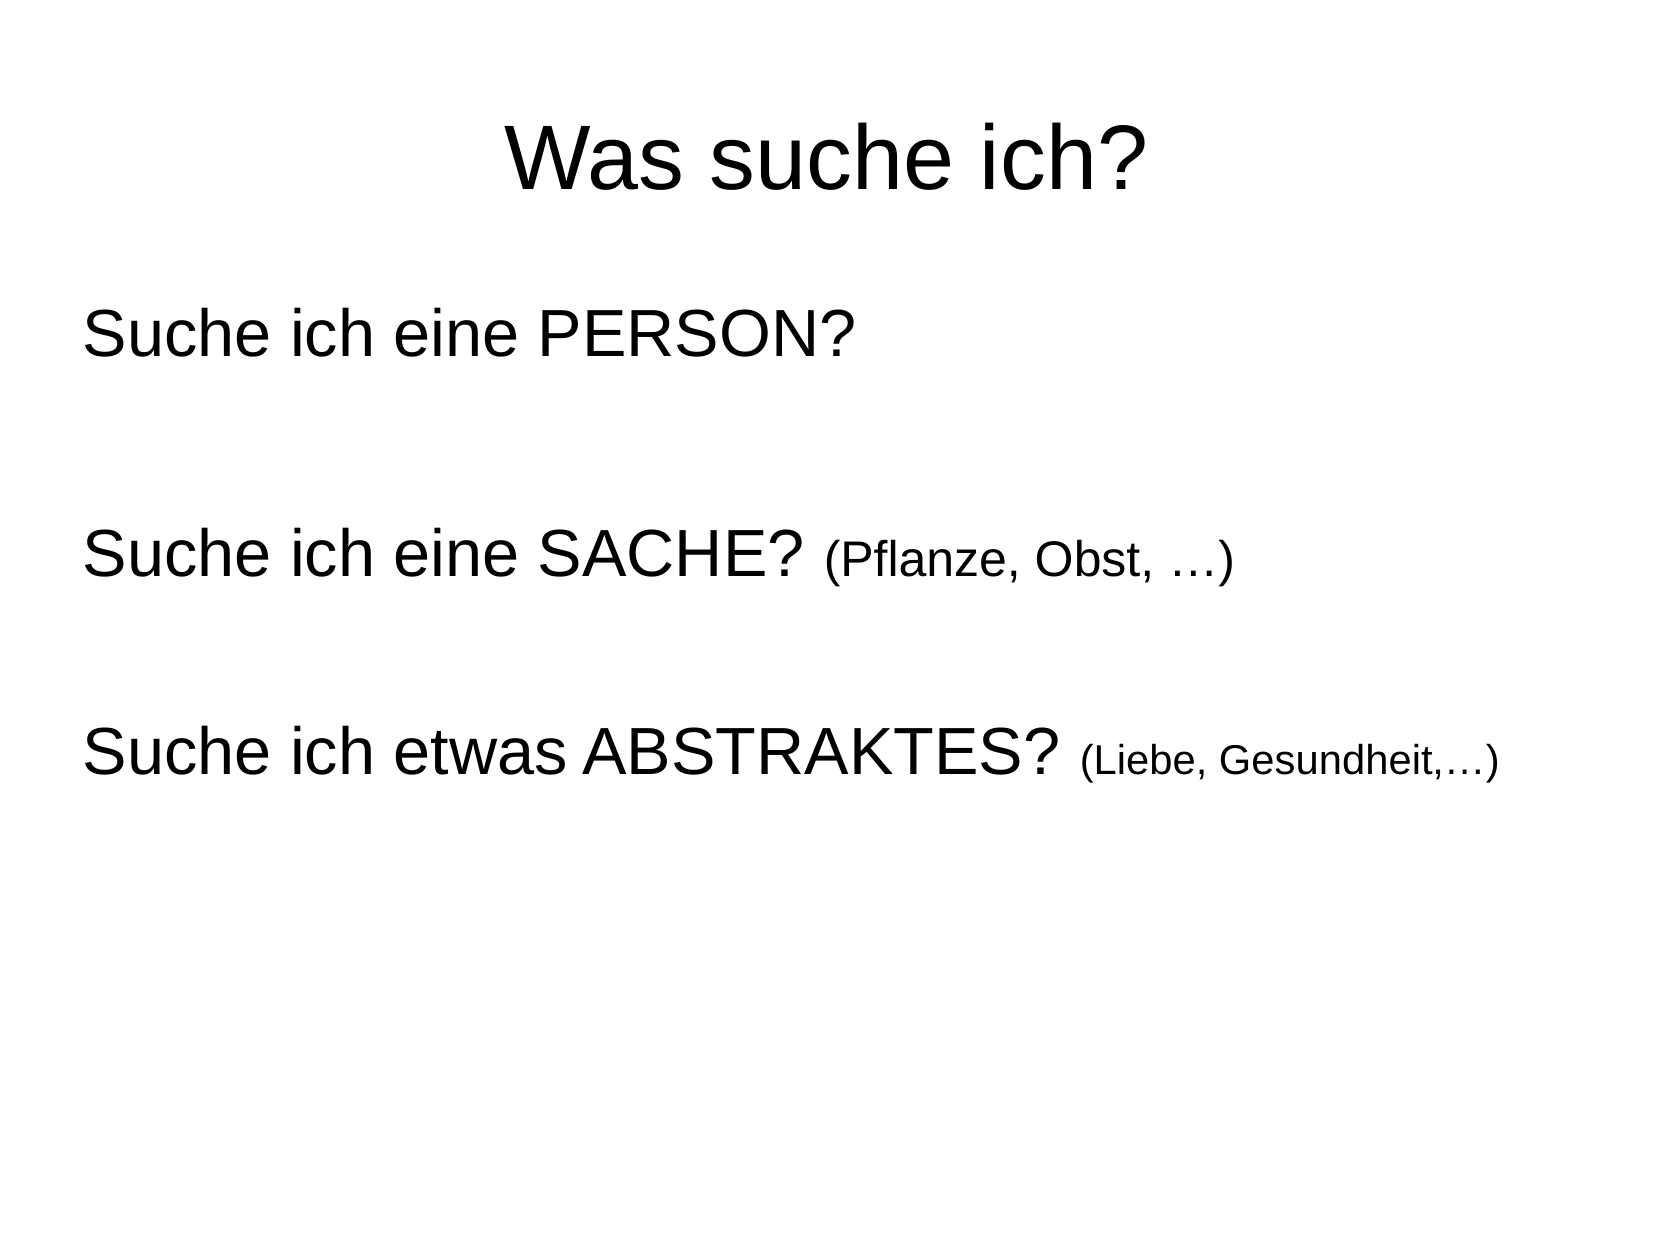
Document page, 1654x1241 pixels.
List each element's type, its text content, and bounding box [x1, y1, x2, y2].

list Suche ich eine PERSON? Suche ich eine SACHE? (Pflanze, Obst, …) Suche ich etwas ABSTRAKTES? (Liebe, Gesundheit,…) [82, 290, 1571, 1109]
title Was suche ich? [82, 49, 1571, 257]
